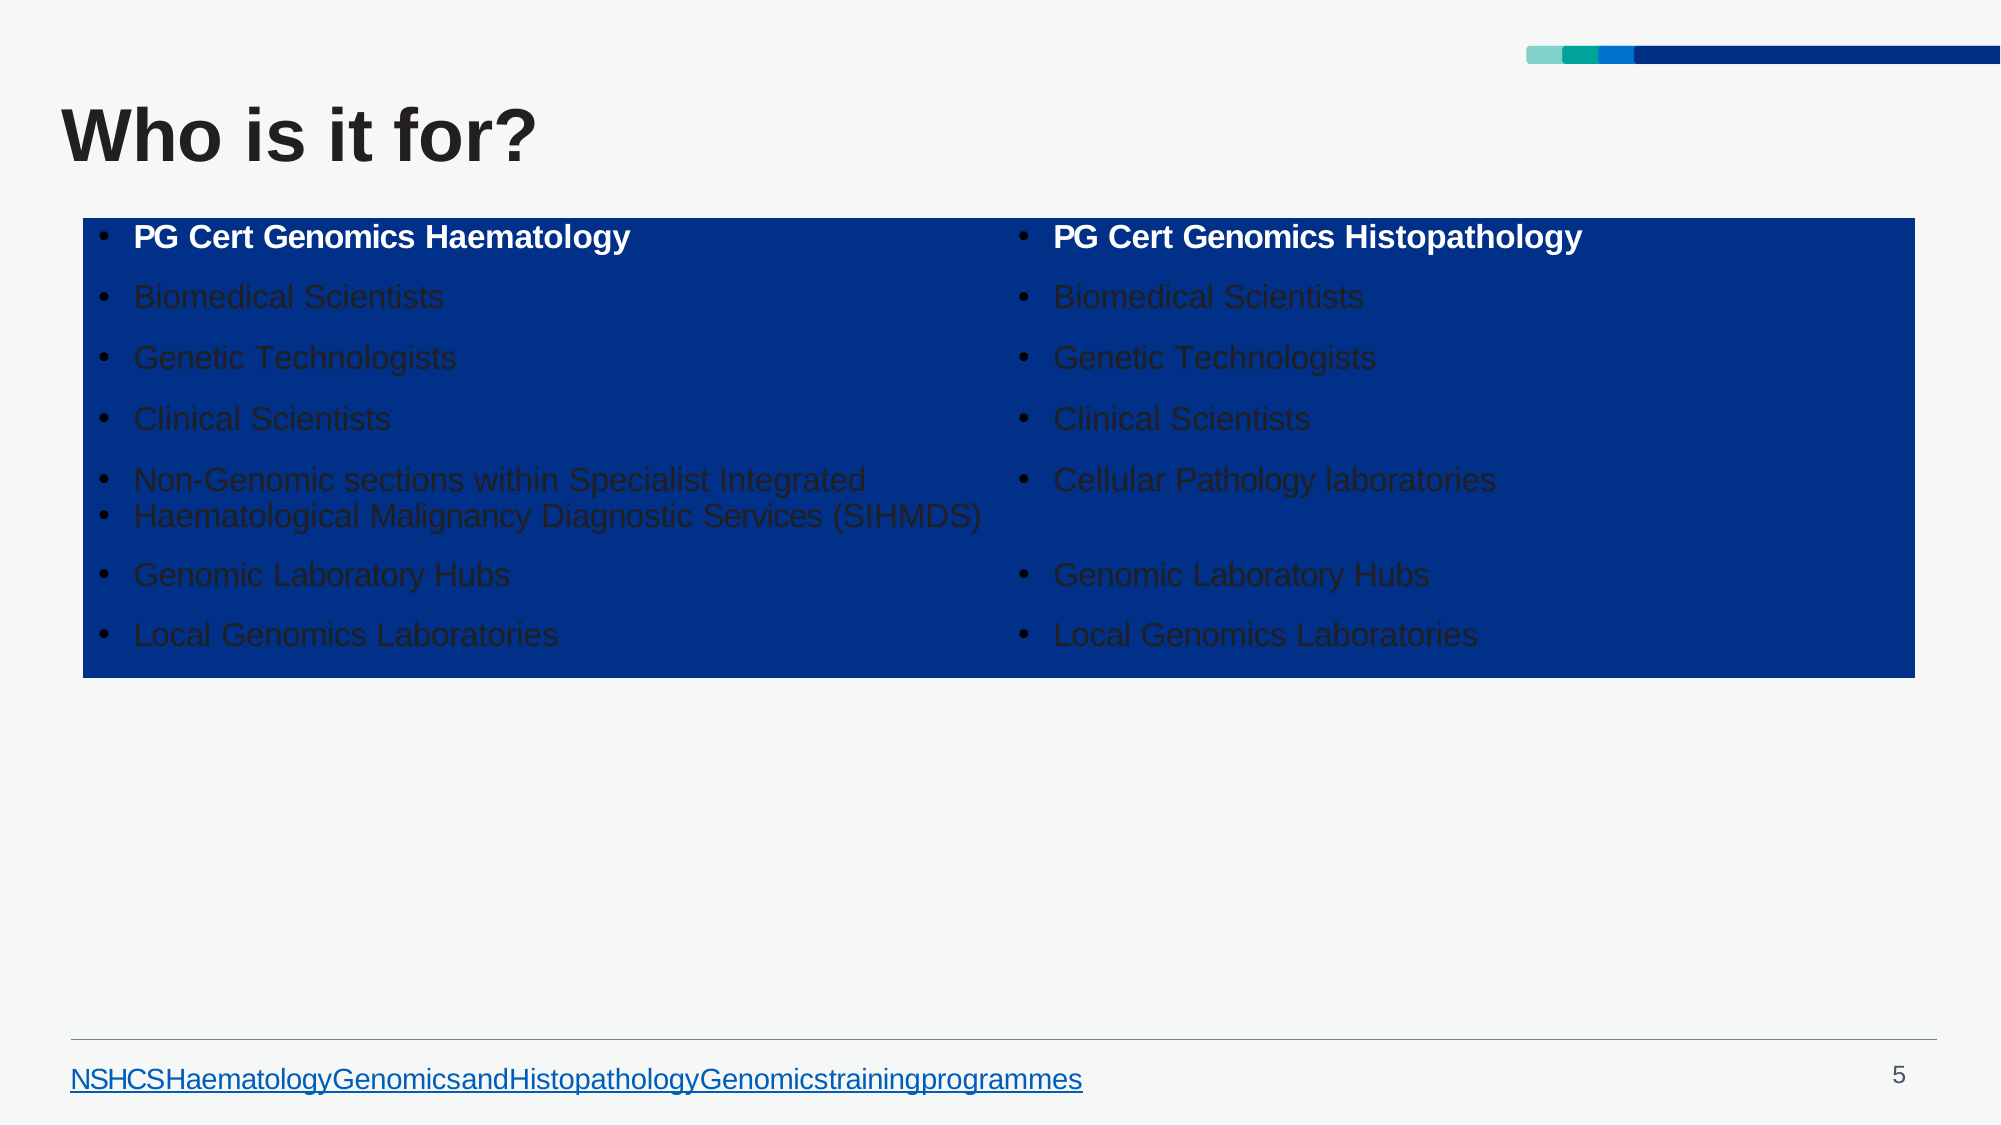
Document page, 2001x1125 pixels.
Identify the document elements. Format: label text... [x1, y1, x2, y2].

table_cell Local Genomics Laboratories [1003, 617, 1915, 678]
table_cell Genomic Laboratory Hubs [1003, 556, 1915, 617]
table_cell Biomedical Scientists [1003, 279, 1915, 340]
text_box NSHCS Haematology Genomics and Histopathology Genomics training programmes [68, 1059, 1131, 1100]
table_cell Genetic Technologists [83, 340, 1003, 400]
table_cell Cellular Pathology laboratories [1003, 461, 1915, 556]
table_cell Clinical Scientists [1003, 400, 1915, 461]
table_header PG Cert Genomics Haematology [83, 218, 1003, 279]
table_cell Genomic Laboratory Hubs [83, 556, 1003, 617]
table_cell Non-Genomic sections within Specialist Integrated Haematological Malignancy Diagnostic Services (SIHMDS) [83, 461, 1003, 556]
table_cell Genetic Technologists [1003, 340, 1915, 400]
table_cell Local Genomics Laboratories [83, 617, 1003, 678]
title Who is it for? [61, 68, 1933, 210]
table_cell Clinical Scientists [83, 400, 1003, 461]
table_cell Biomedical Scientists [83, 279, 1003, 340]
table_header PG Cert Genomics Histopathology [1003, 218, 1915, 279]
